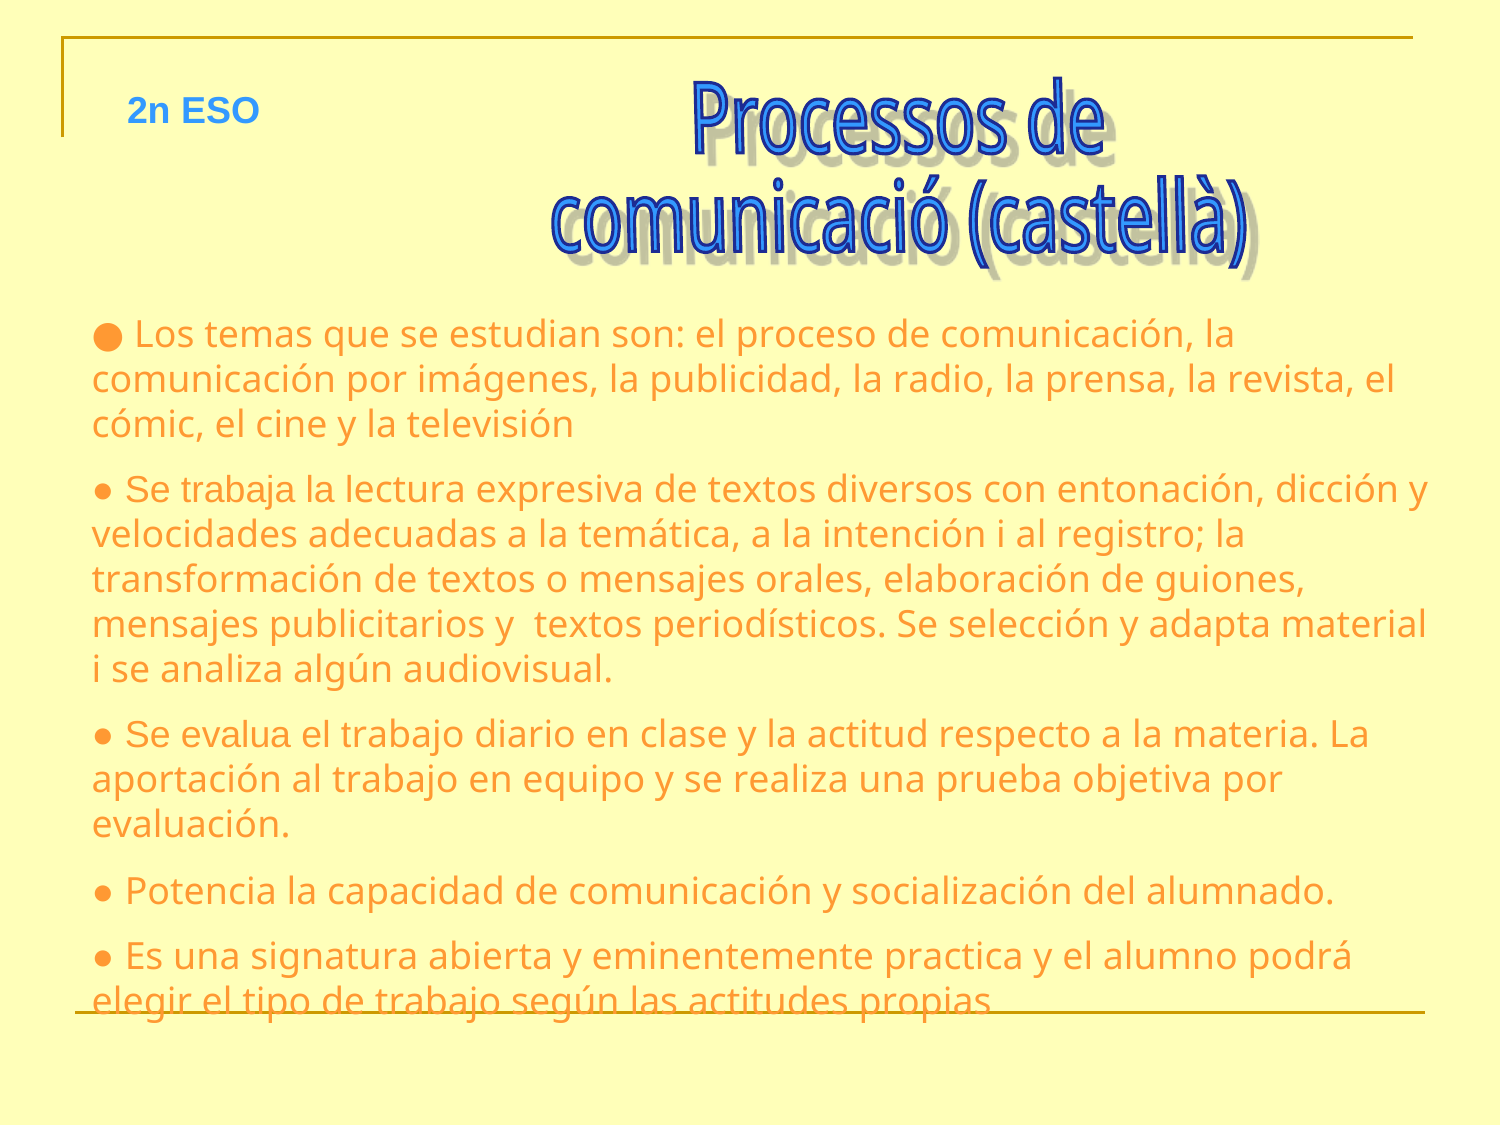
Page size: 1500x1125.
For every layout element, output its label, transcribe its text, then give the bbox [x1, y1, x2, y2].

text_box Processos de comunicació (castellà) [691, 198, 724, 253]
text_box Processos de comunicació (castellà) [905, 99, 932, 154]
text_box Processos de comunicació (castellà) [1061, 197, 1089, 253]
text_box Processos de comunicació (castellà) [791, 197, 819, 253]
text_box Processos de comunicació (castellà) [1228, 181, 1246, 267]
text_box Processos de comunicació (castellà) [862, 197, 890, 253]
text_box Processos de comunicació (castellà) [978, 99, 1006, 154]
text_box Processos de comunicació (castellà) [1024, 197, 1054, 253]
text_box Processos de comunicació (castellà) [823, 197, 854, 253]
text_box Processos de comunicació (castellà) [1091, 186, 1115, 253]
text_box Processos de comunicació (castellà) [585, 197, 620, 253]
text_box Processos de comunicació (castellà) [761, 99, 795, 154]
text_box Processos de comunicació (castellà) [1192, 197, 1223, 253]
text_box Processos de comunicació (castellà) [872, 99, 900, 154]
text_box Processos de comunicació (castellà) [552, 197, 580, 253]
text_box Processos de comunicació (castellà) [1071, 99, 1103, 154]
text_box Processos de comunicació (castellà) [735, 99, 758, 153]
text_box Processos de comunicació (castellà) [834, 99, 866, 154]
text_box Processos de comunicació (castellà) [991, 197, 1019, 253]
text_box Processos de comunicació (castellà) [1029, 78, 1063, 154]
text_box Processos de comunicació (castellà) [1119, 197, 1151, 253]
text_box Processos de comunicació (castellà) [627, 197, 682, 252]
text_box Processos de comunicació (castellà) [912, 197, 947, 253]
text_box Processos de comunicació (castellà) [802, 99, 829, 154]
text_box 2n ESO [112, 78, 479, 184]
text_box Processos de comunicació (castellà) [970, 181, 987, 267]
text_box Processos de comunicació (castellà) [695, 82, 727, 153]
text_box ● Los temas que se estudian son: el proceso de comunicación, la comunicación por imágenes, la publicidad, la radio, la prensa, la revista, el cómic, el cine y la televisión ● Se trabaja la lectura expresiva de textos diversos con entonación, dicción y velocidades adecuadas a la temática, a la intención i al registro; la transformación de textos o mensajes orales, elaboración de guiones, mensajes publicitarios y textos periodísticos. Se selección y adapta material i se analiza algún audiovisual. ● Se evalua el trabajo diario en clase y la actitud respecto a la materia. La aportación al trabajo en equipo y se realiza una prueba objetiva por evaluación. ● Potencia la capacidad de comunicación y socialización del alumnado. ● Es una signatura abierta y eminentemente practica y el alumno podrá elegir el tipo de trabajo según las actitudes propias [76, 302, 1459, 1075]
text_box Processos de comunicació (castellà) [733, 197, 766, 252]
text_box Processos de comunicació (castellà) [938, 99, 972, 154]
